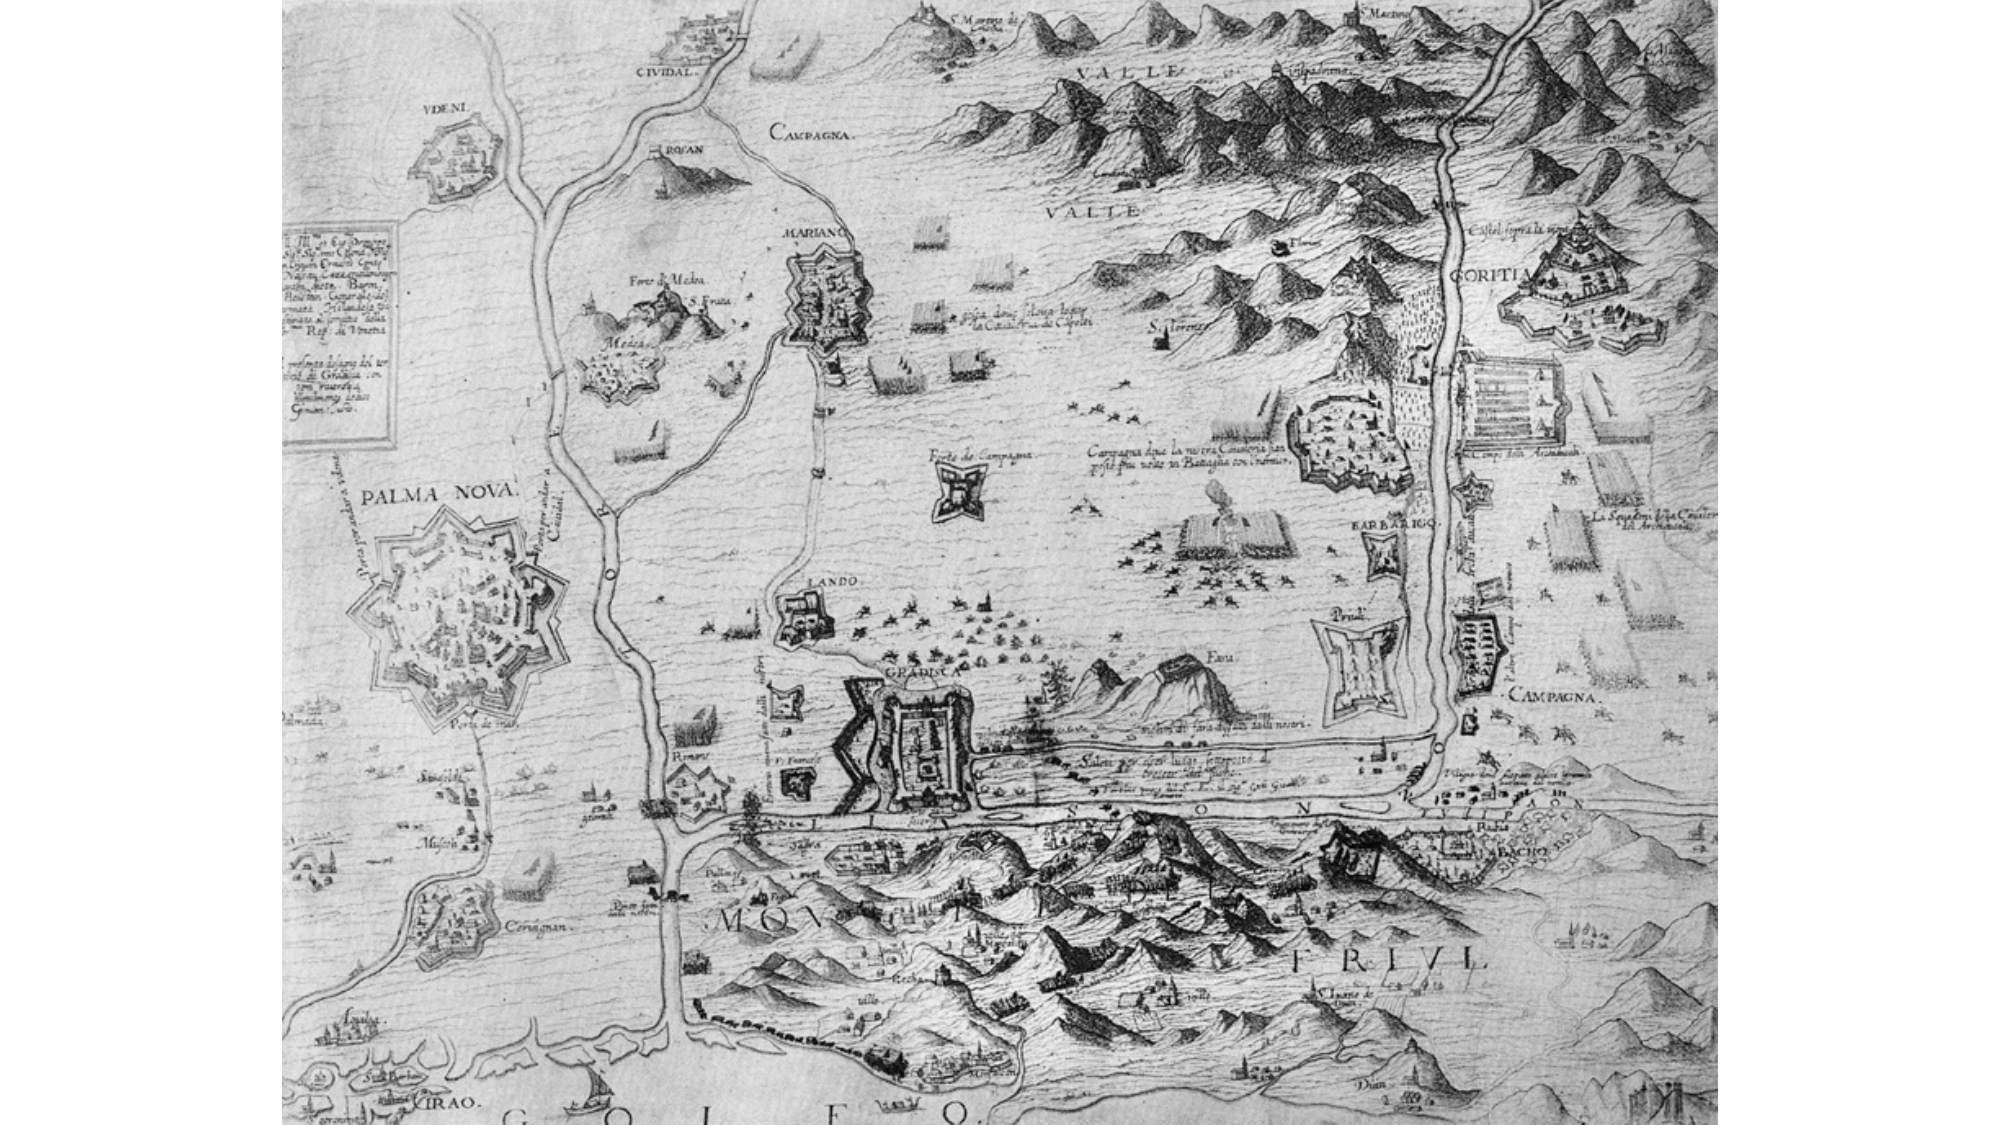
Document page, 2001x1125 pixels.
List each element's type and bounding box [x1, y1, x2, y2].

picture [282, 0, 1718, 1125]
